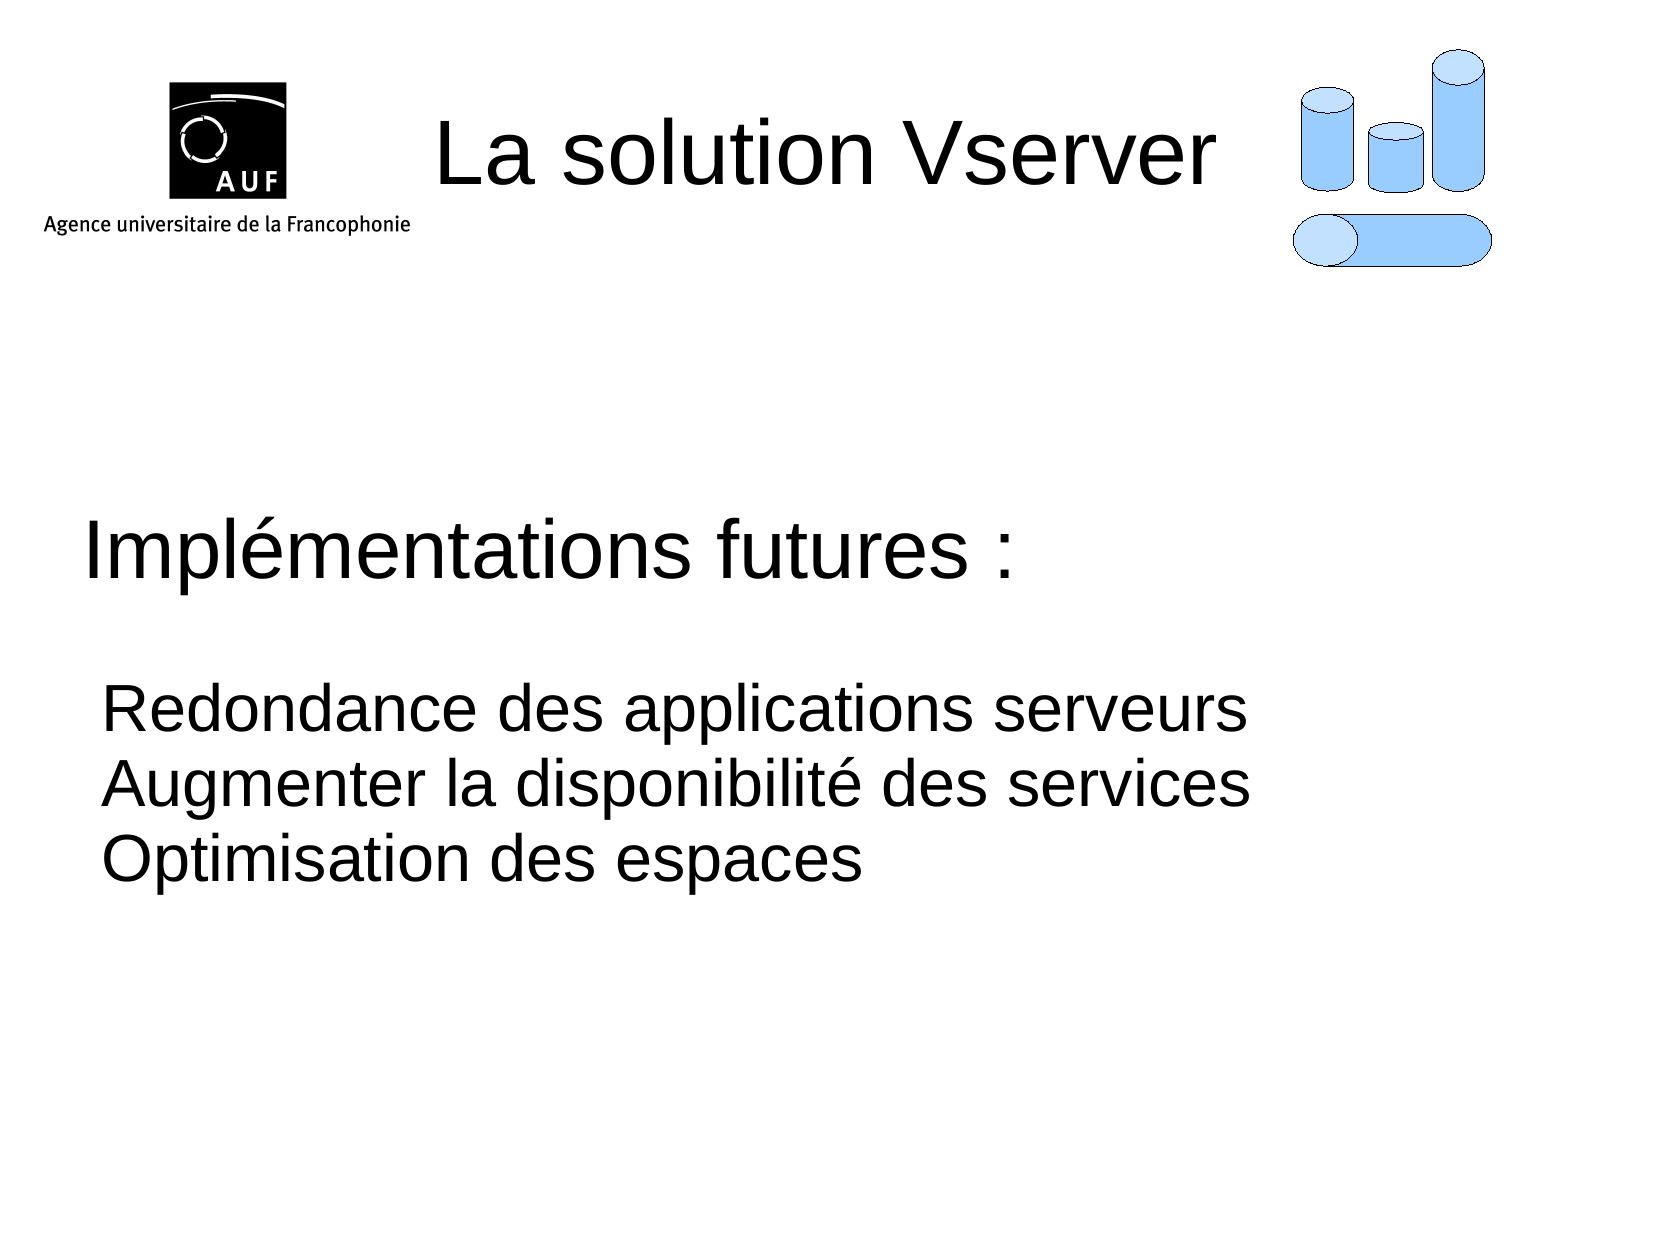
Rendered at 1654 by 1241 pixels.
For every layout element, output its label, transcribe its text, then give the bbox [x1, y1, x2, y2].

title La solution Vserver [82, 49, 1571, 257]
text_box [1329, 257, 1484, 267]
picture [40, 70, 414, 237]
subtitle Implémentations futures : Redondance des applications serveurs Augmenter la disponibilité des services Optimisation des espaces [82, 290, 1571, 1109]
